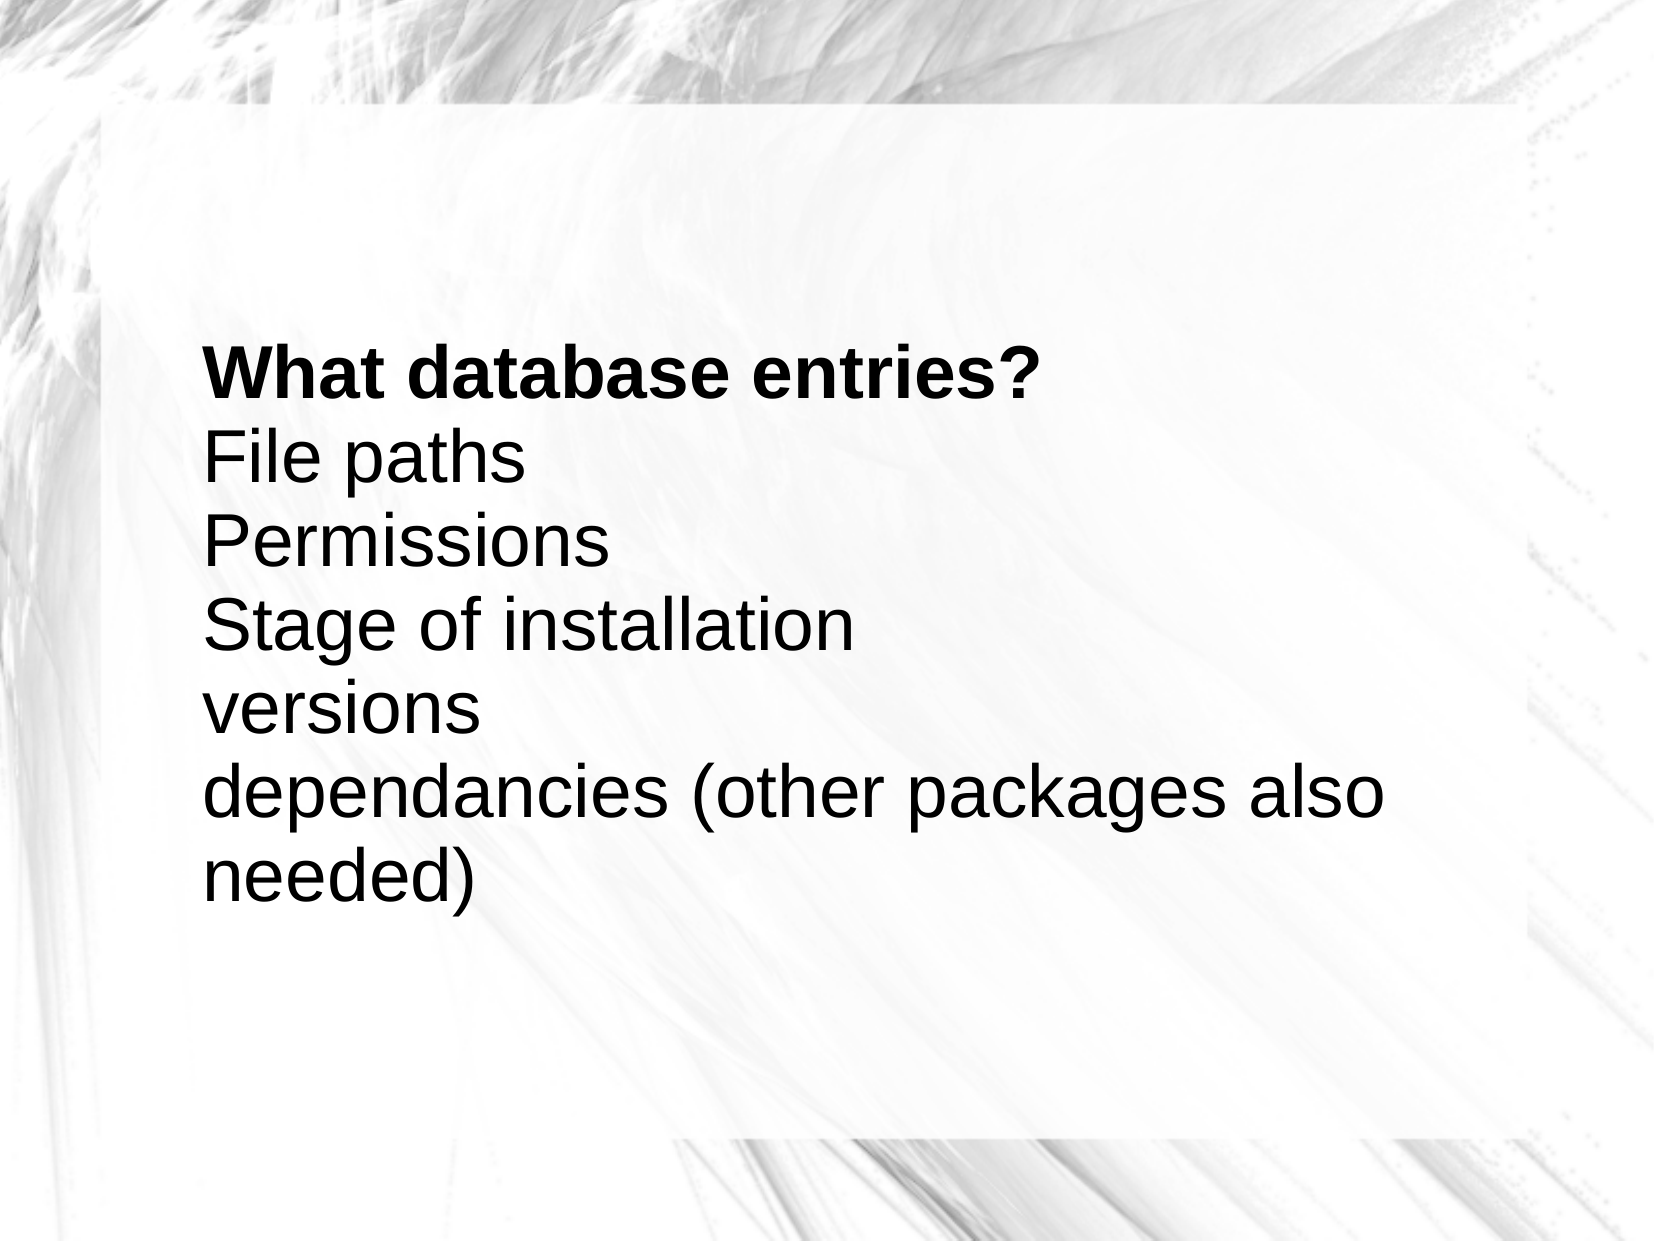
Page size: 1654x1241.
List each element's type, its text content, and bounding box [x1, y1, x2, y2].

text_box What database entries? File paths Permissions Stage of installation versions dependancies (other packages also needed) [187, 322, 1654, 863]
picture [420, 866, 440, 897]
picture [337, 866, 357, 897]
picture [295, 866, 317, 878]
picture [253, 866, 275, 878]
picture [0, 0, 1654, 1241]
picture [379, 866, 401, 878]
